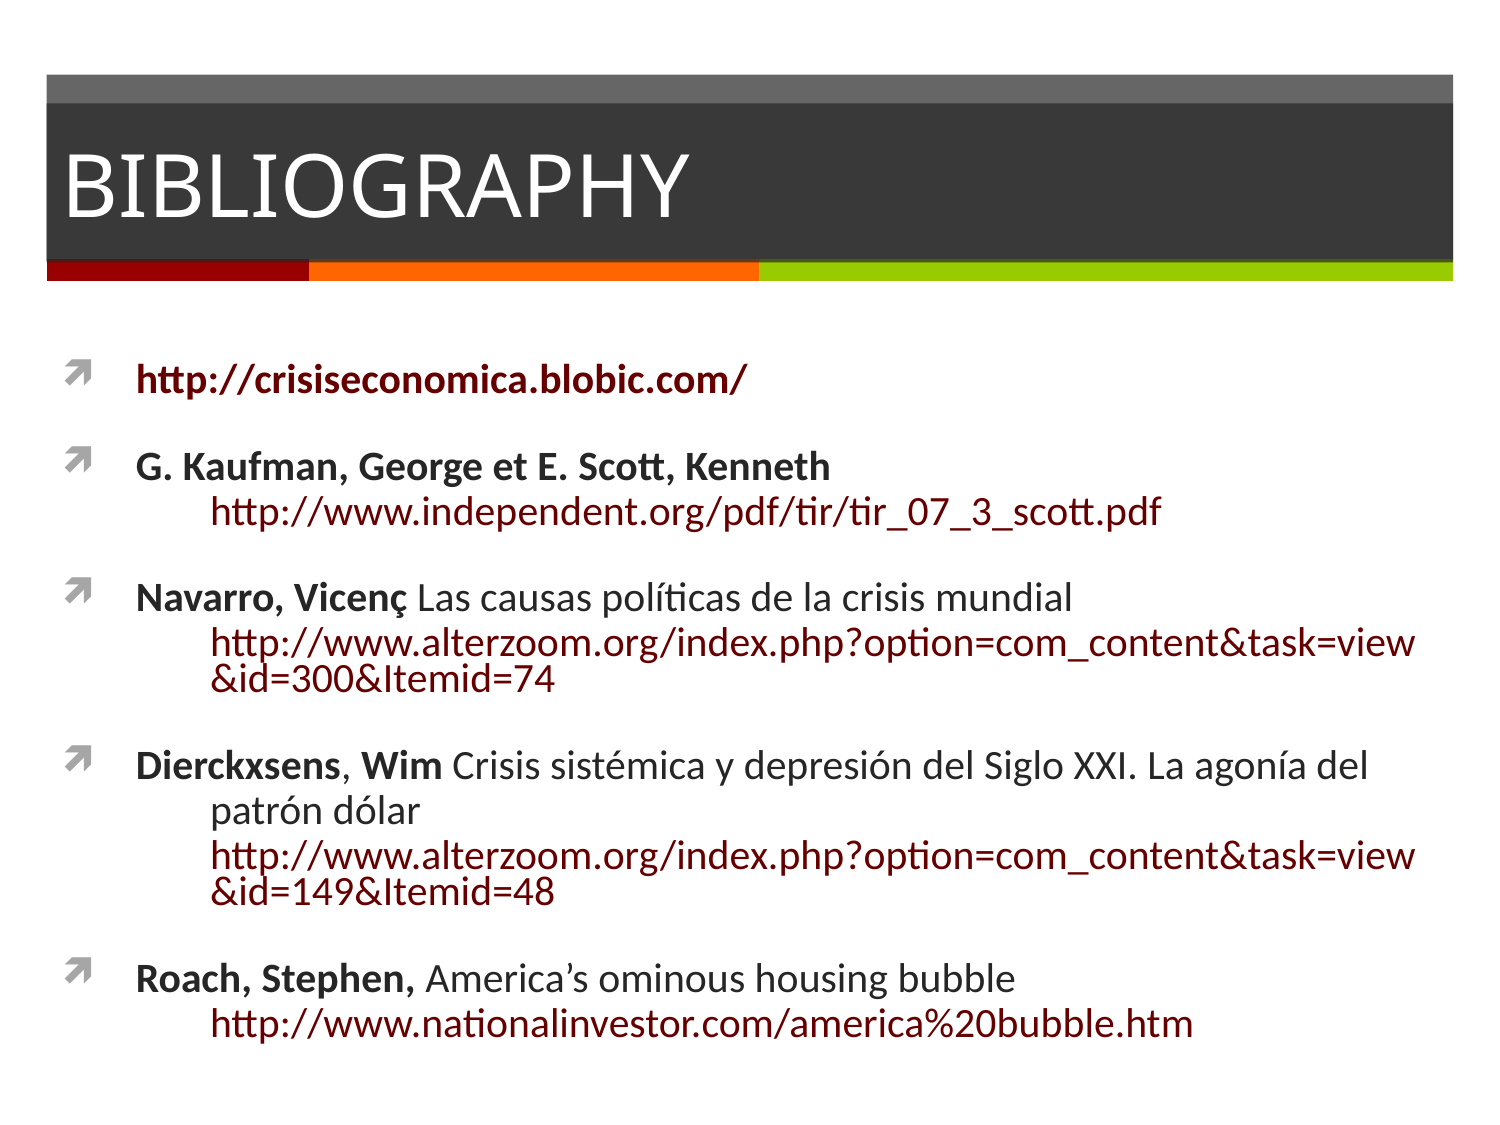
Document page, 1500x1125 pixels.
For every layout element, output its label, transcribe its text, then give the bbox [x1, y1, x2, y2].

text_box BIBLIOGRAPHY [46, 103, 1454, 263]
text_box http://crisiseconomica.blobic.com/ G. Kaufman, George et E. Scott, Kenneth http://www.independent.org/pdf/tir/tir_07_3_scott.pdf Navarro, Vicenç Las causas políticas de la crisis mundial http://www.alterzoom.org/index.php?option=com_content&task=view&id=300&Itemid=74 Dierckxsens, Wim Crisis sistémica y depresión del Siglo XXI. La agonía del patrón dólar http://www.alterzoom.org/index.php?option=com_content&task=view&id=149&Itemid=48 Roach, Stephen, America’s ominous housing bubble http://www.nationalinvestor.com/america%20bubble.htm [46, 350, 1454, 1125]
